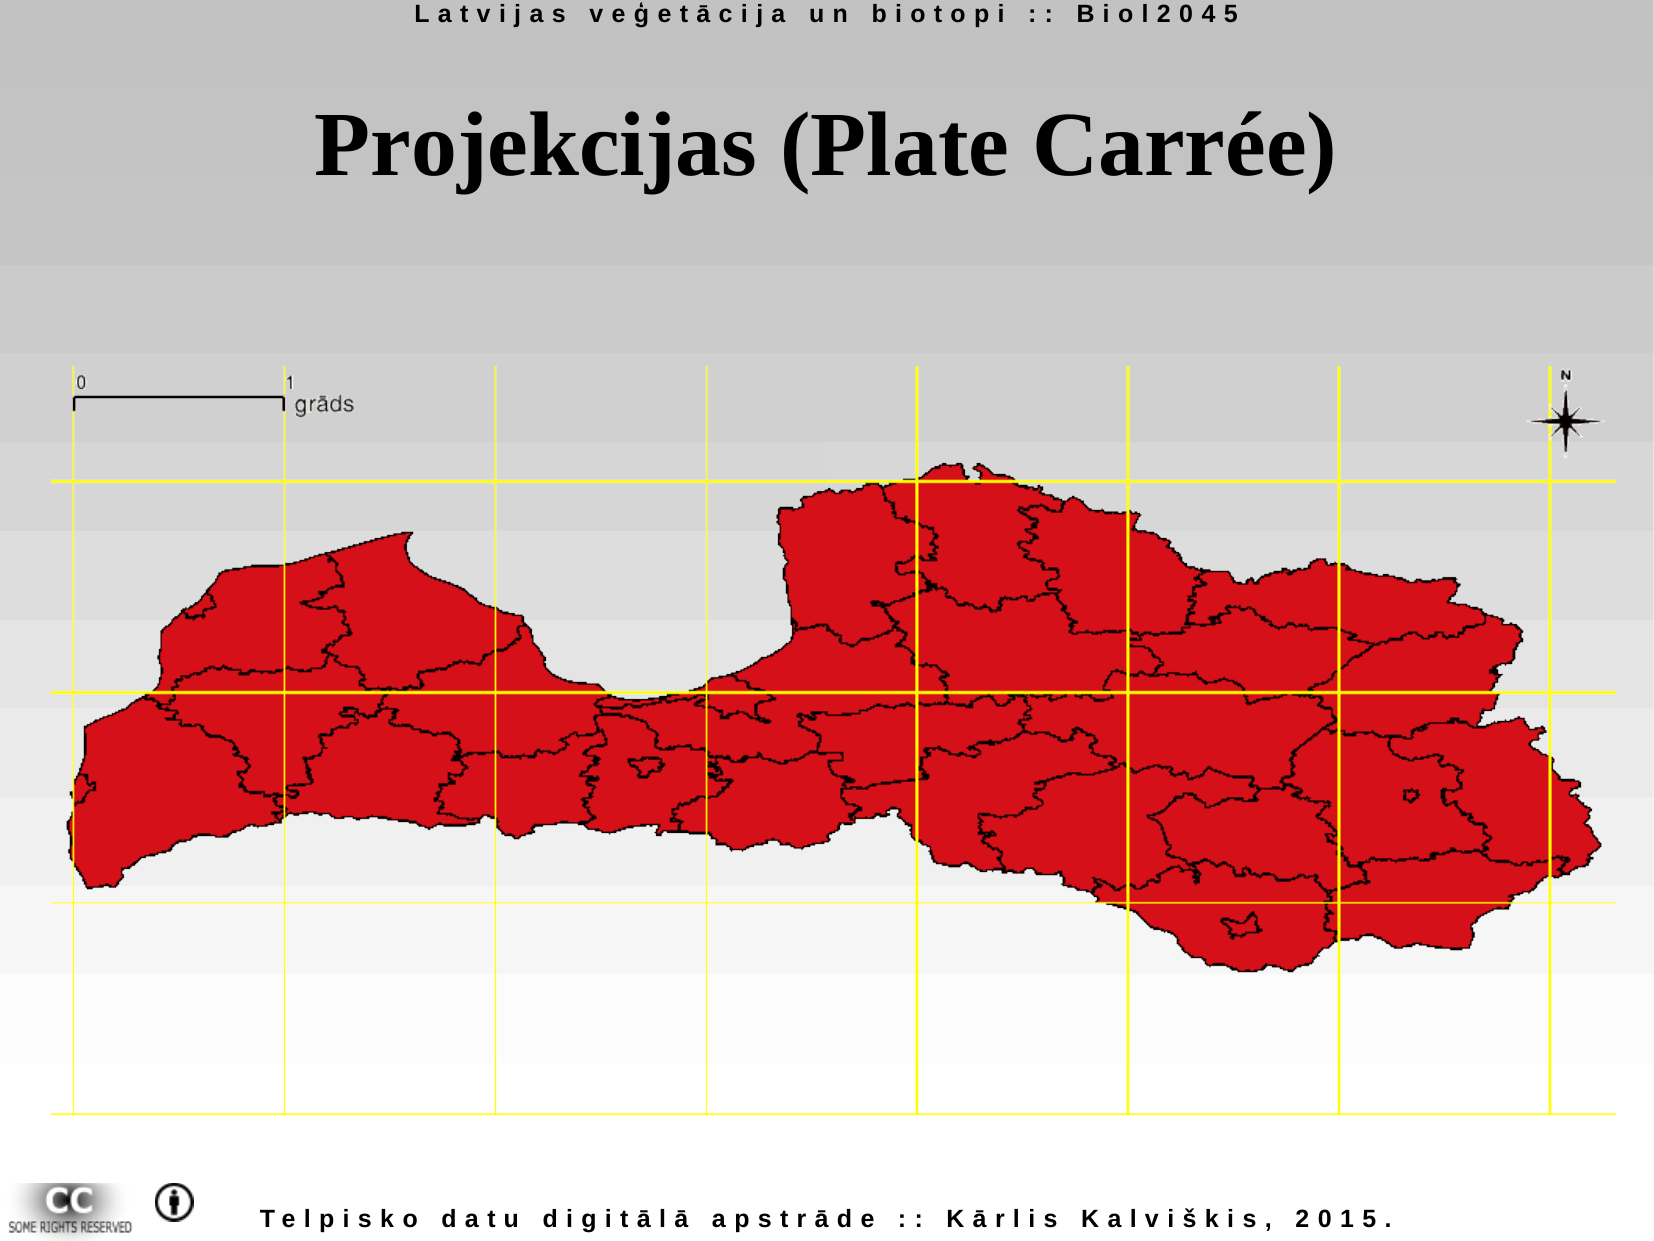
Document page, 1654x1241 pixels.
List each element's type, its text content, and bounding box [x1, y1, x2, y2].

title Projekcijas (Plate Carrée) [0, 1, 1654, 287]
picture [0, 287, 1654, 1241]
